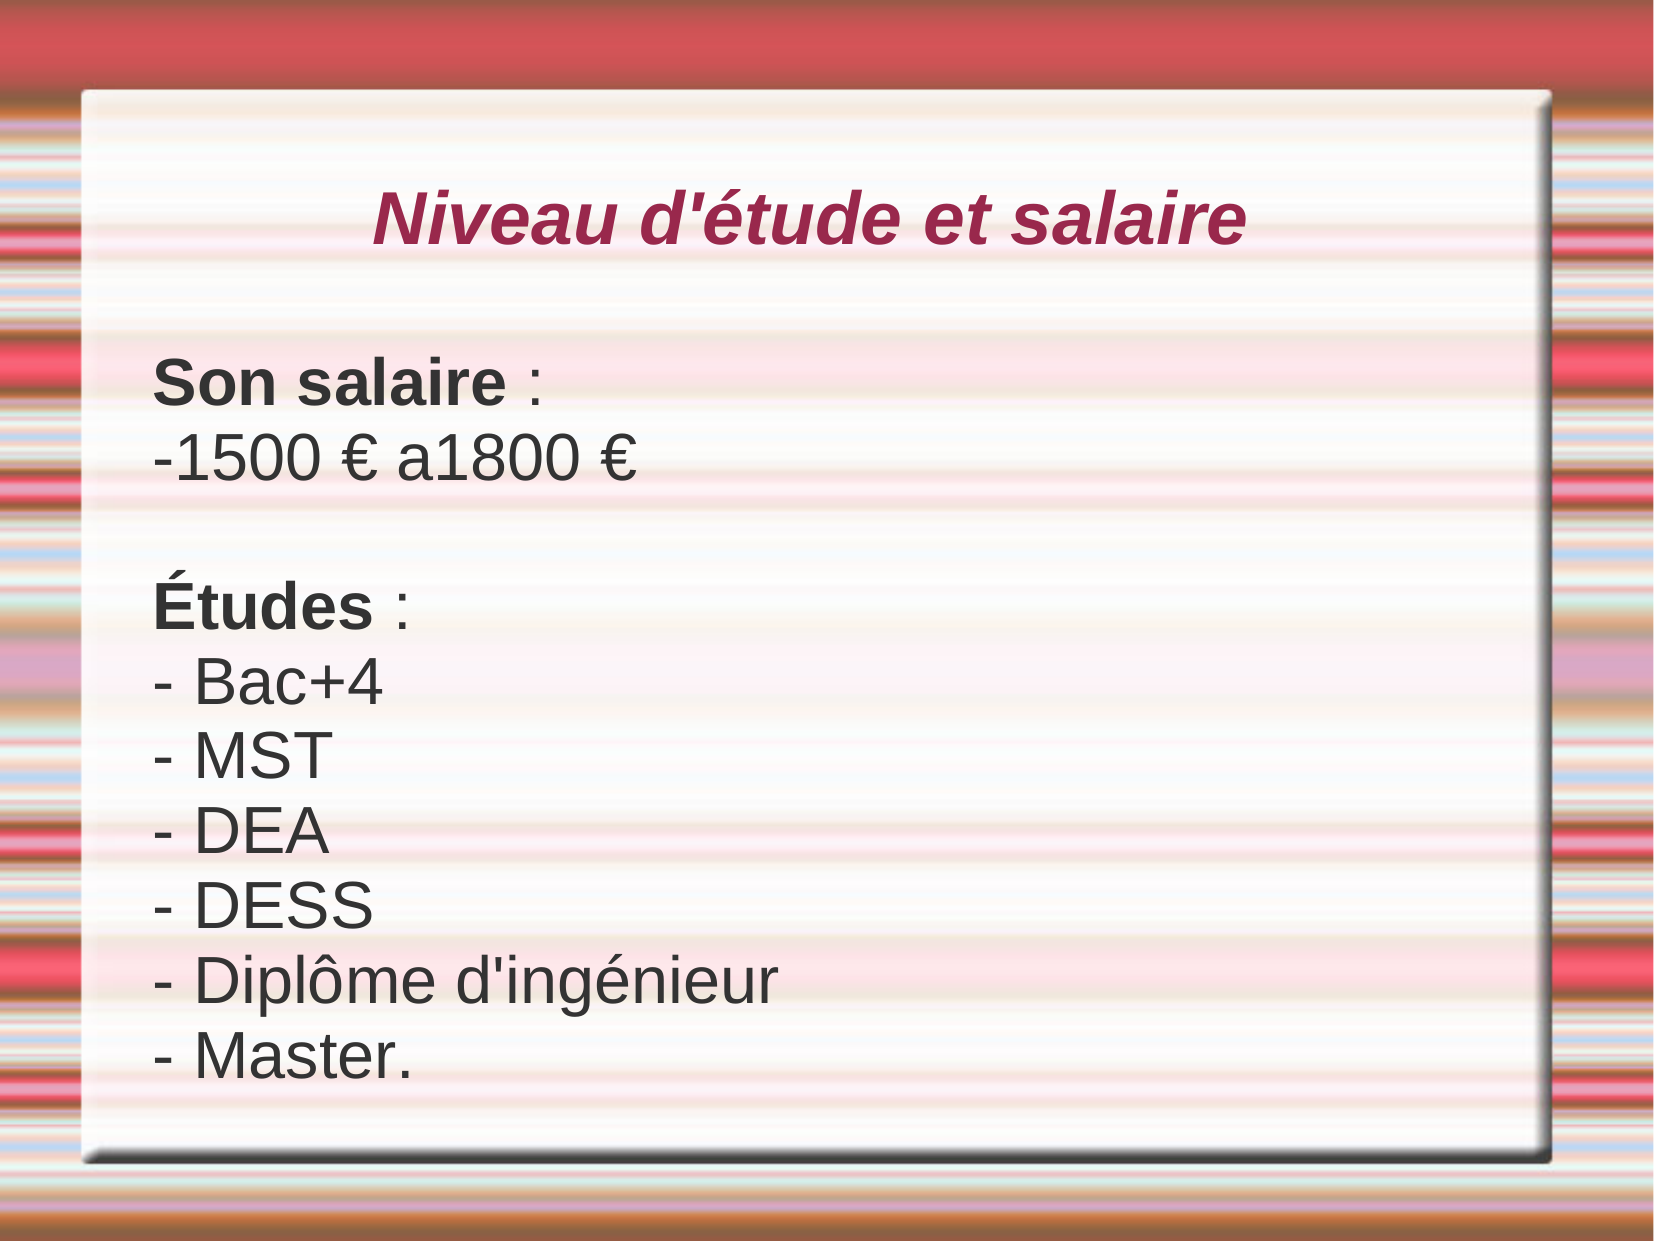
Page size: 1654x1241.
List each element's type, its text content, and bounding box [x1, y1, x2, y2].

list Son salaire : -1500 € a1800 € Études : - Bac+4 - MST - DEA - DESS - Diplôme d'ingénieur - Master. [152, 344, 1534, 1168]
title Niveau d'étude et salaire [88, 114, 1534, 322]
picture [0, 0, 1654, 1241]
